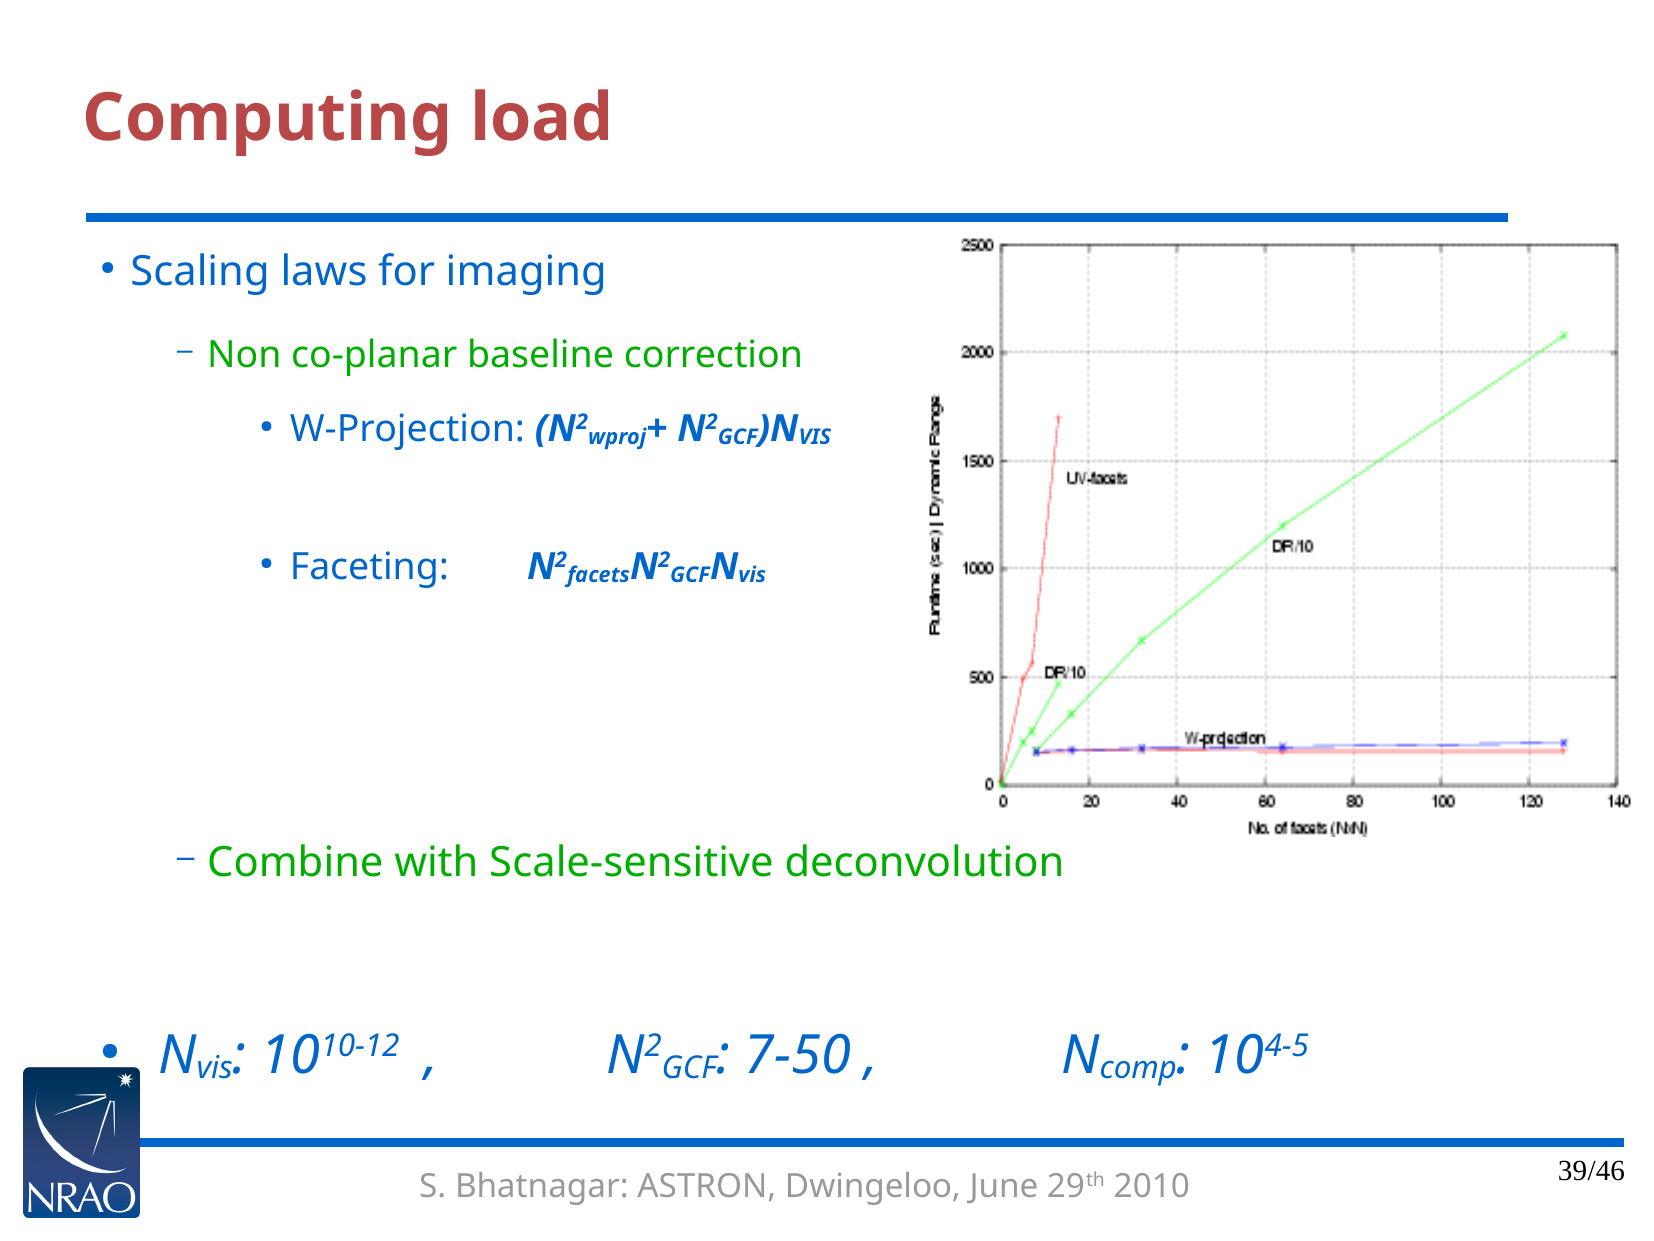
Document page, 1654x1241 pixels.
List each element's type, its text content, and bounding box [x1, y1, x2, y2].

title Computing load [82, 49, 1571, 180]
picture [23, 1067, 140, 1218]
picture [922, 225, 1641, 838]
list Scaling laws for imaging Non co-planar baseline correction W-Projection: (N2wproj+ N2GCF)NVIS Faceting: N2facetsN2GCFNvis Combine with Scale-sensitive deconvolution Nvis: 1010-12 , N2GCF: 7-50 , Ncomp: 104-5 [82, 240, 1571, 1094]
